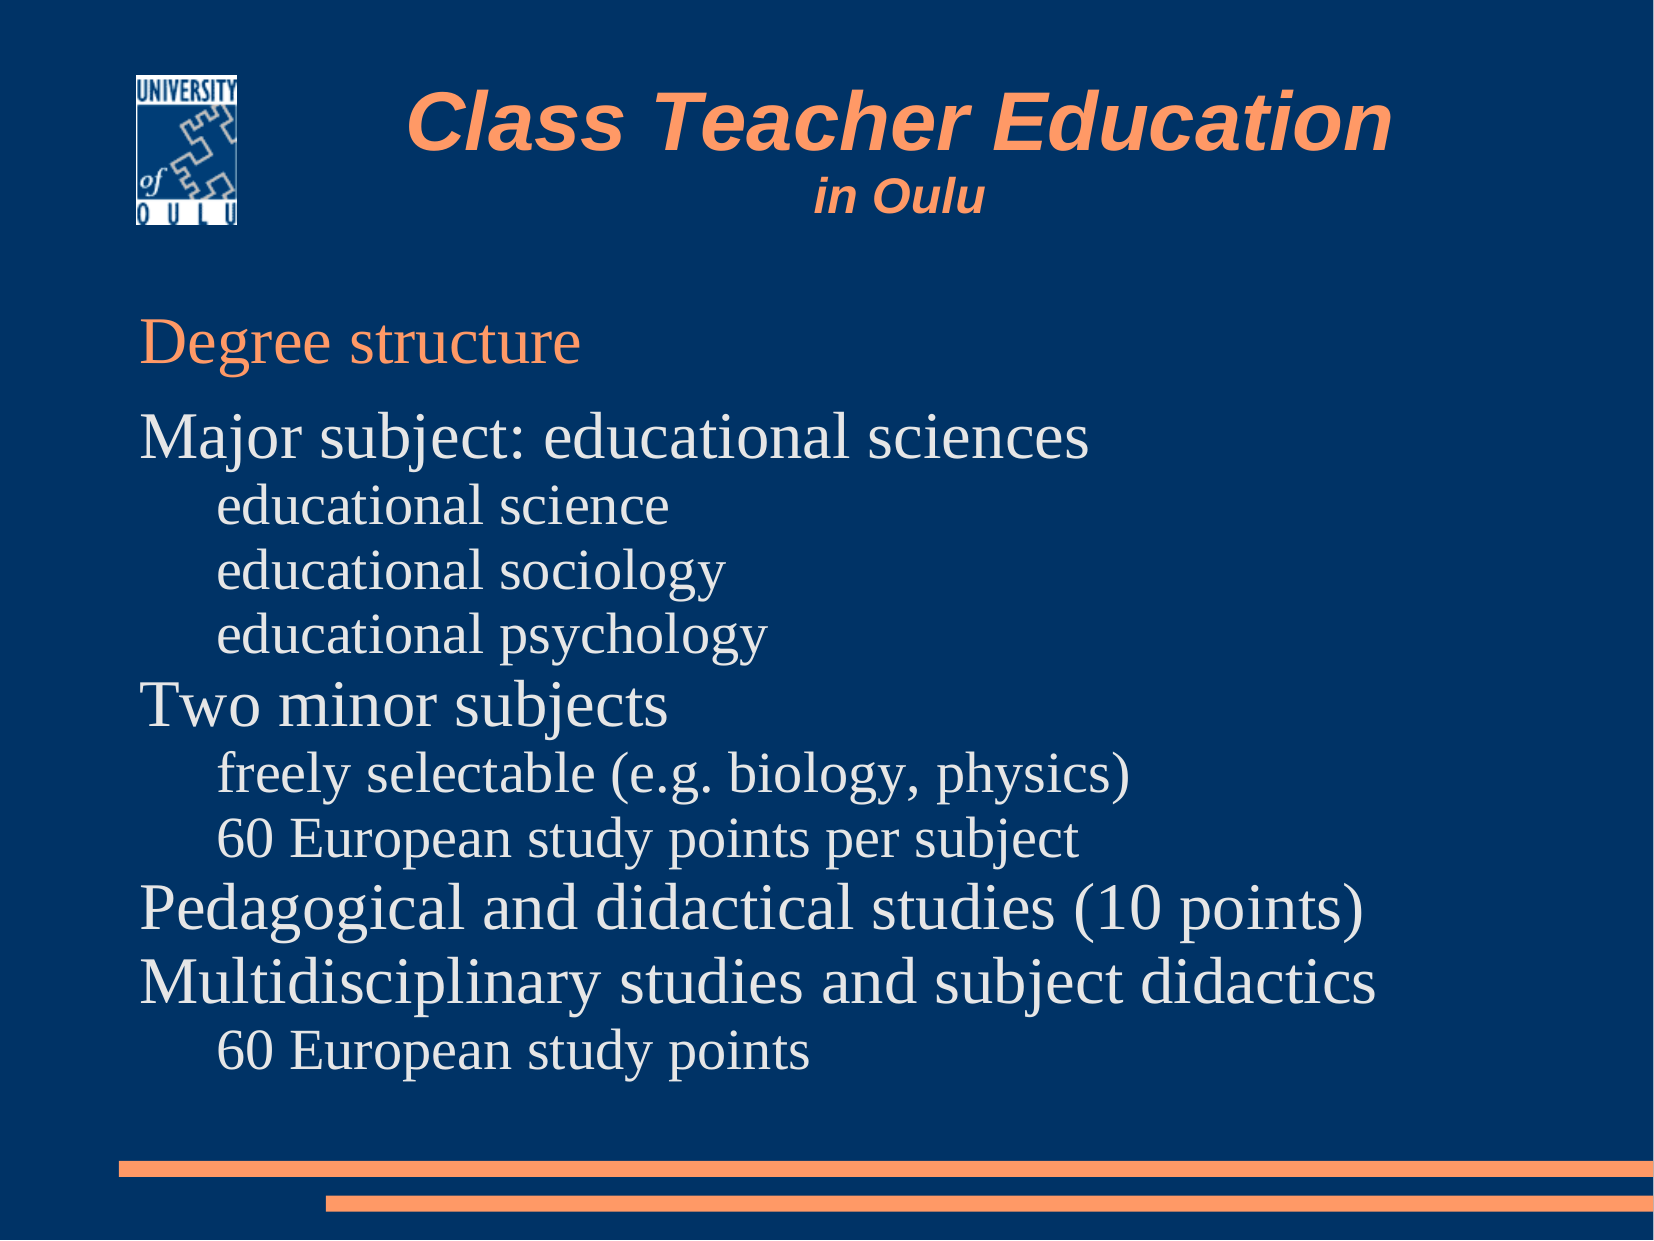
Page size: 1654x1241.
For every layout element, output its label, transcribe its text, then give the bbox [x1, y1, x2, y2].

list Major subject: educational sciences educational science educational sociology educational psychology Two minor subjects freely selectable (e.g. biology, physics) 60 European study points per subject Pedagogical and didactical studies (10 points) Multidisciplinary studies and subject didactics 60 European study points [121, 398, 1561, 1105]
list Degree structure [121, 304, 1562, 390]
picture [136, 75, 237, 225]
title Class Teacher Education in Oulu [265, 46, 1534, 254]
